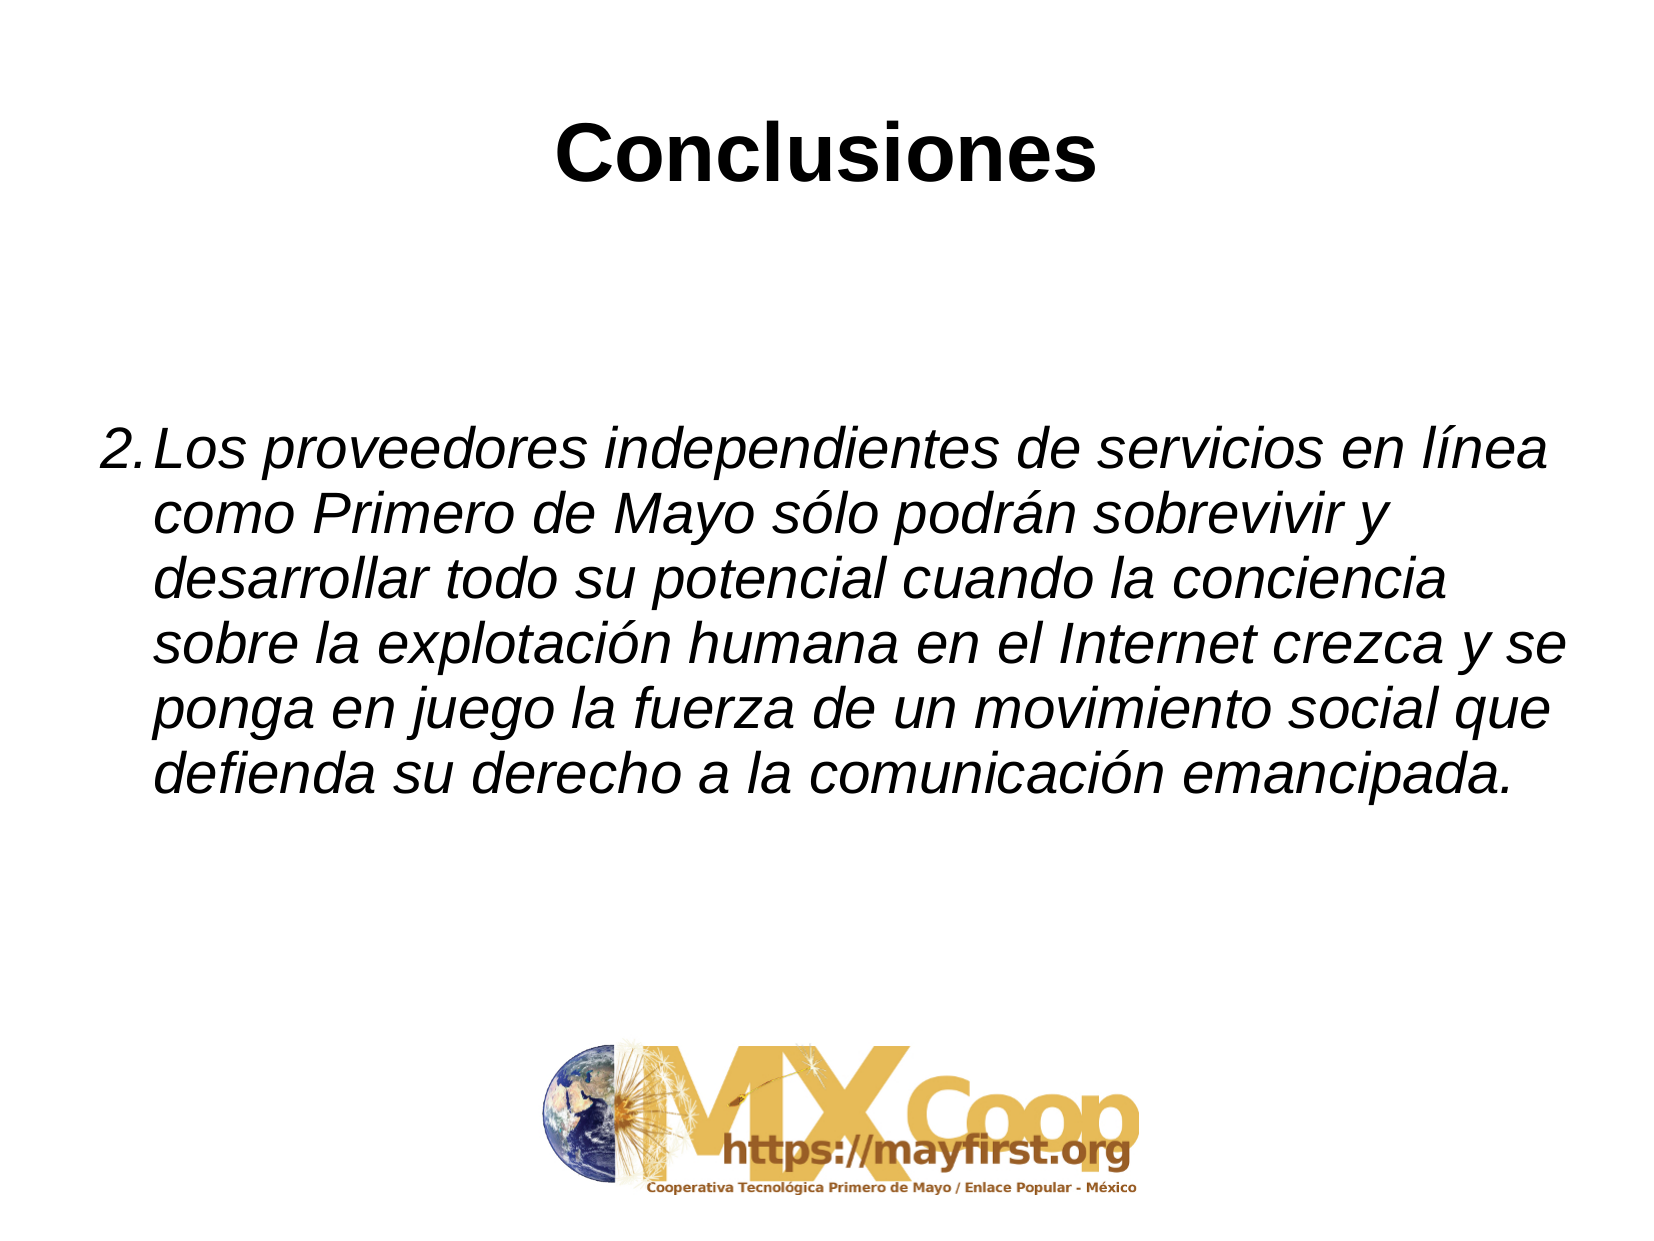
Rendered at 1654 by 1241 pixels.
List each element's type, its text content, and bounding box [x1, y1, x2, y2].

picture [538, 1034, 1139, 1195]
title Conclusiones [82, 49, 1571, 257]
list Los proveedores independientes de servicios en línea como Primero de Mayo sólo podrán sobrevivir y desarrollar todo su potencial cuando la conciencia sobre la explotación humana en el Internet crezca y se ponga en juego la fuerza de un movimiento social que defienda su derecho a la comunicación emancipada. [82, 415, 1571, 845]
